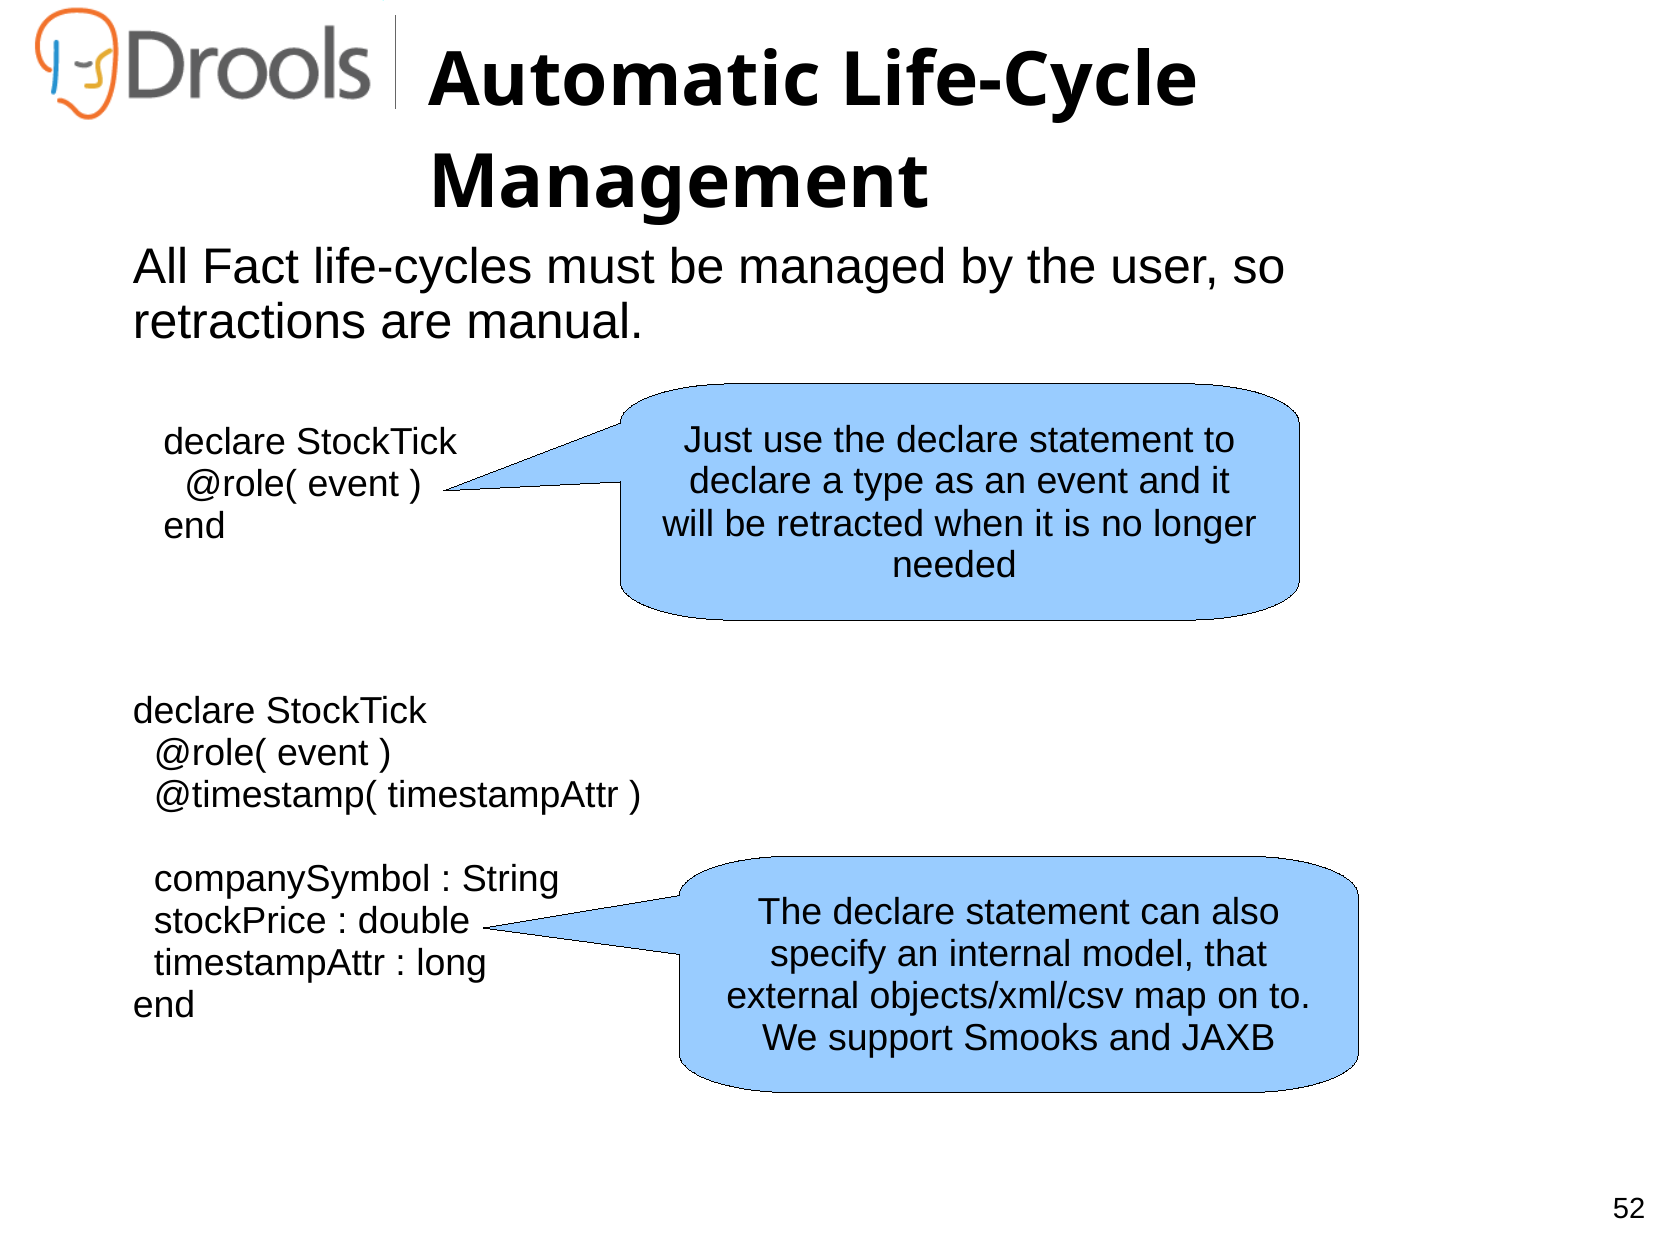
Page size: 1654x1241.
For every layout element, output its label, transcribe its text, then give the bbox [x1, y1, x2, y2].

text_box All Fact life-cycles must be managed by the user, so retractions are manual. [118, 230, 1506, 357]
picture [29, 0, 384, 126]
text_box The declare statement can also specify an internal model, that external objects/xml/csv map on to. We support Smooks and JAXB [483, 856, 1359, 1093]
title Automatic Life-Cycle Management [413, 17, 1359, 245]
text_box declare StockTick @role( event ) @timestamp( timestampAttr ) companySymbol : String stockPrice : double timestampAttr : long end [118, 682, 657, 1034]
text_box declare StockTick @role( event ) end [148, 413, 473, 555]
text_box Just use the declare statement to declare a type as an event and it will be retracted when it is no longer needed [443, 383, 1300, 621]
